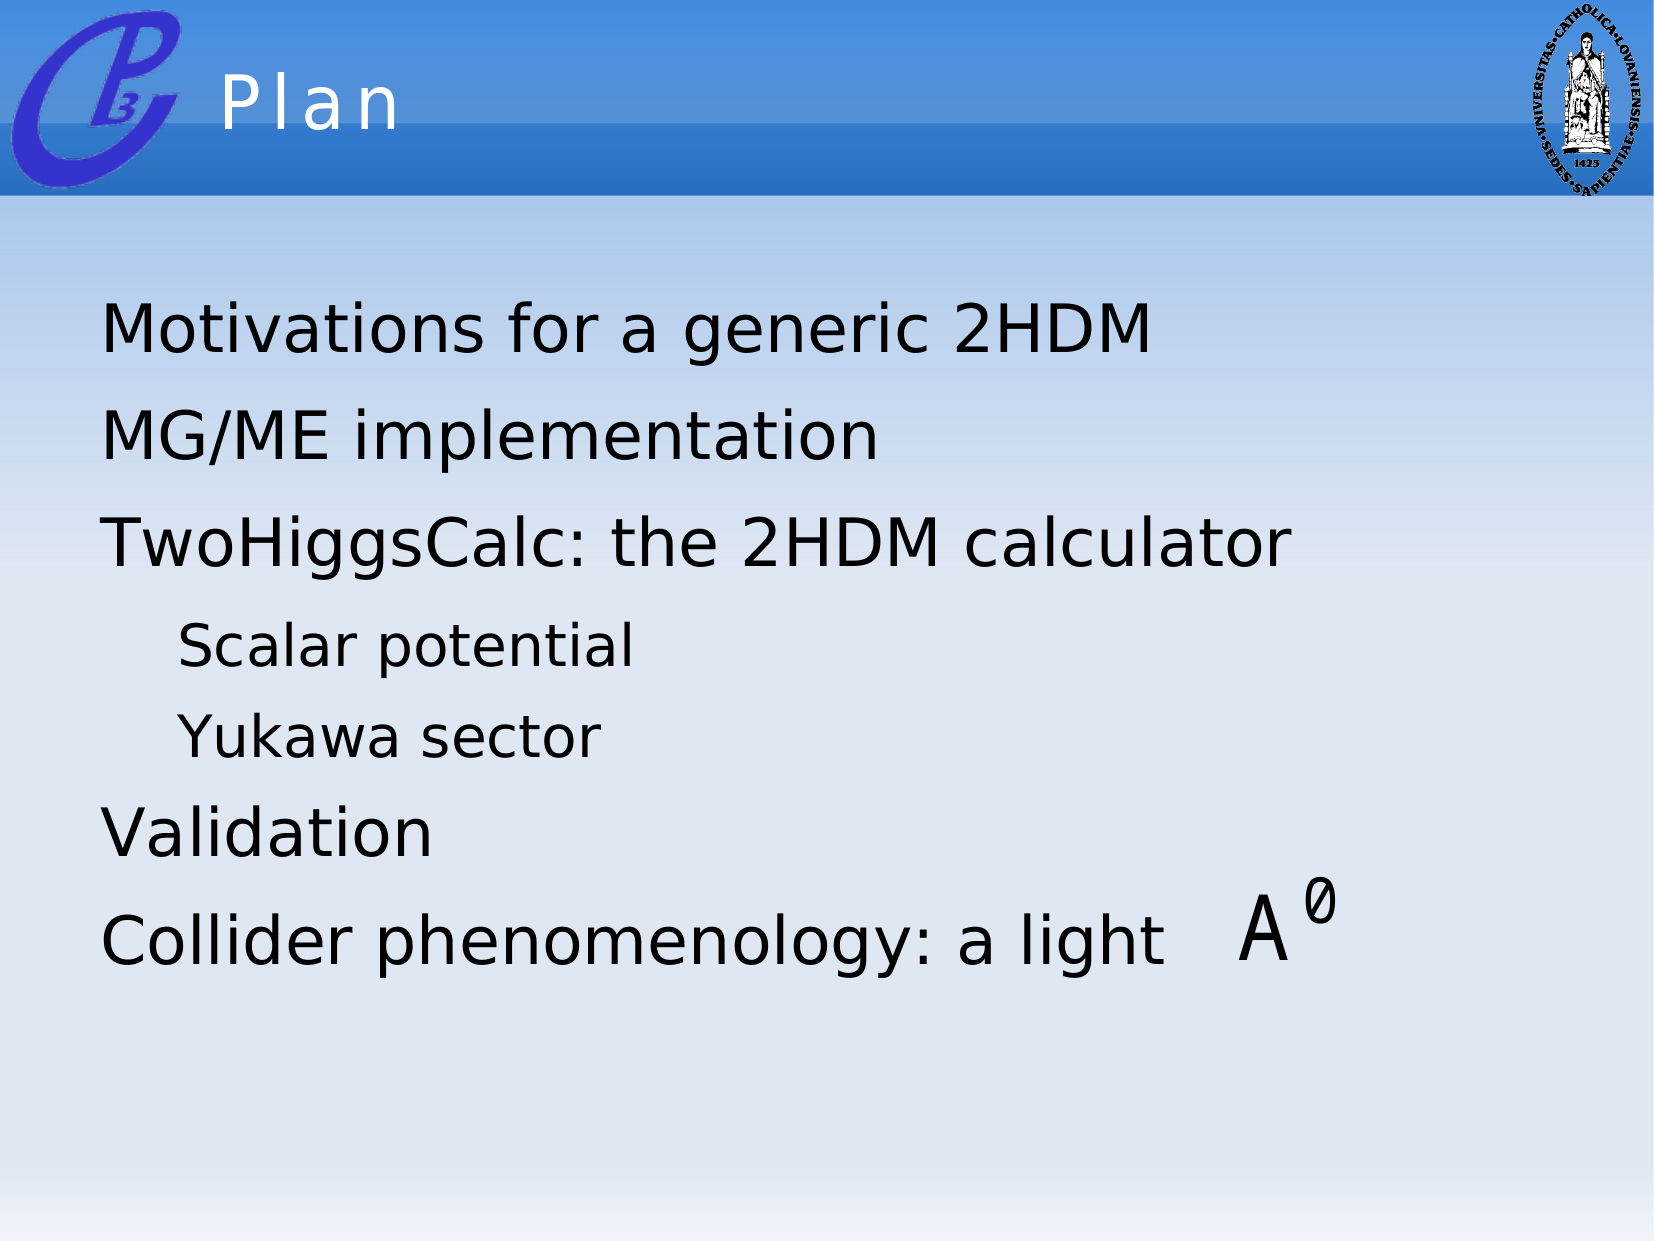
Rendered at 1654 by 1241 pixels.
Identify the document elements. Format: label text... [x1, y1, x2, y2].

picture [0, 0, 1654, 1241]
title Plan [218, 29, 1501, 178]
list Motivations for a generic 2HDM MG/ME implementation TwoHiggsCalc: the 2HDM calculator Scalar potential Yukawa sector Validation Collider phenomenology: a light [82, 290, 1571, 1094]
